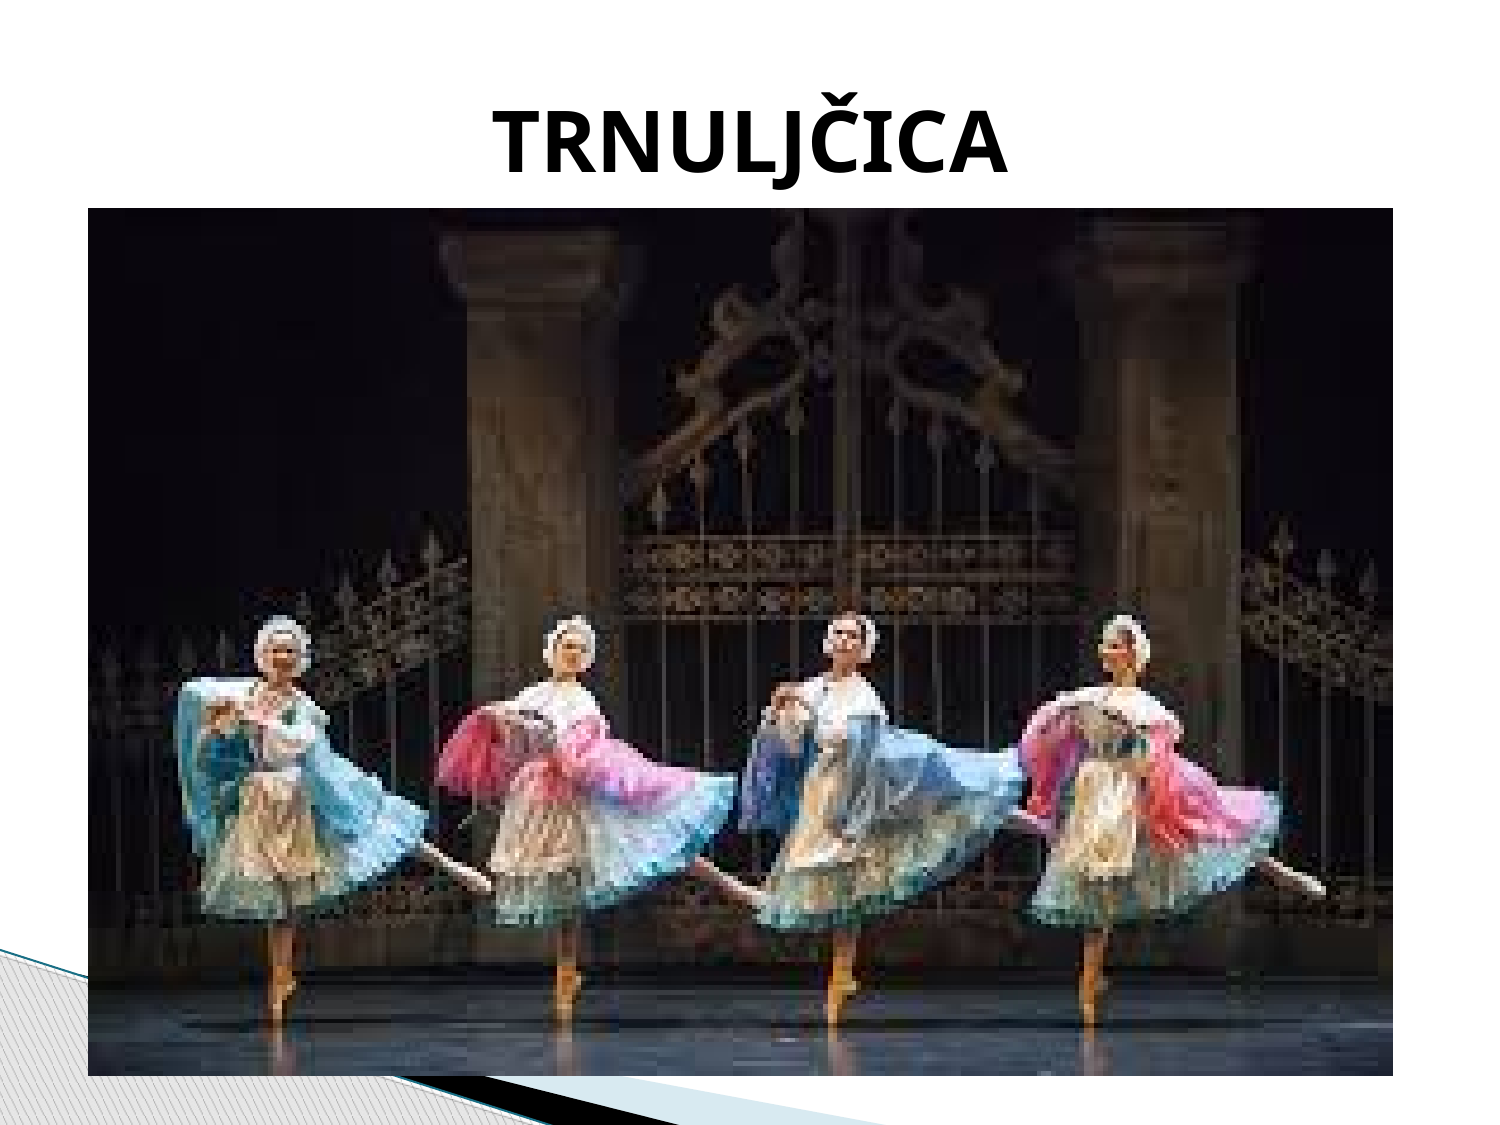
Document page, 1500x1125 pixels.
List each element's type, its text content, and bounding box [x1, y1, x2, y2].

picture [88, 233, 1393, 1076]
title TRNULJČICA [75, 45, 1425, 233]
